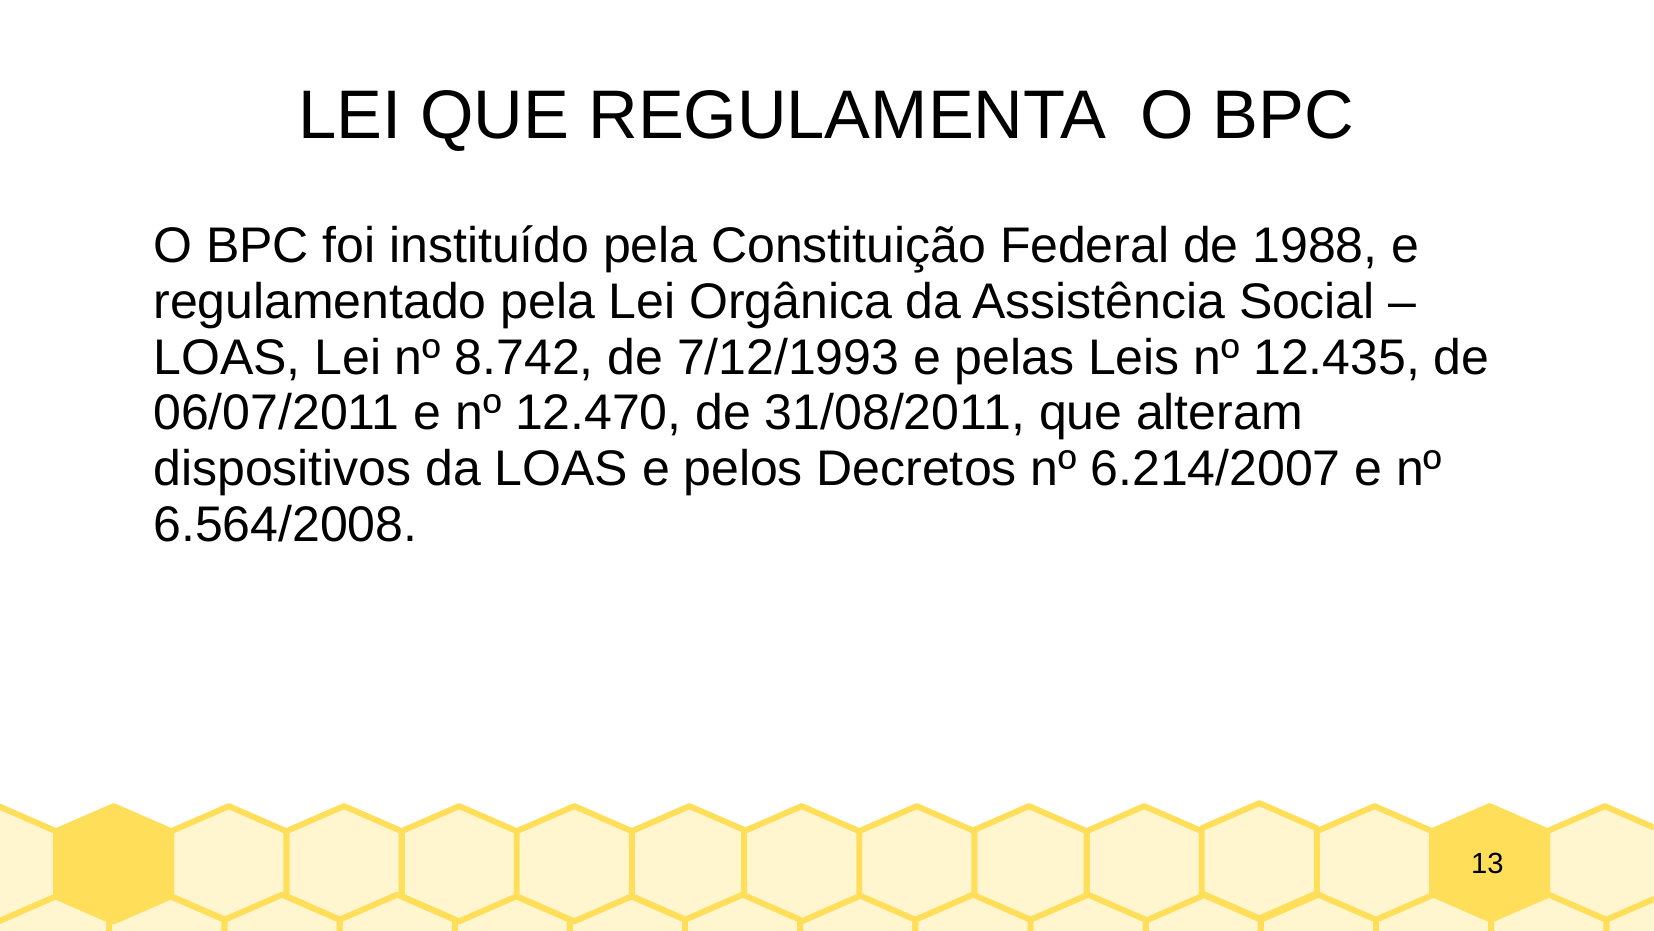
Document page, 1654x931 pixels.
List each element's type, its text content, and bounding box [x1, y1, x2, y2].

list O BPC foi instituído pela Constituição Federal de 1988, e regulamentado pela Lei Orgânica da Assistência Social – LOAS, Lei nº 8.742, de 7/12/1993 e pelas Leis nº 12.435, de 06/07/2011 e nº 12.470, de 31/08/2011, que alteram dispositivos da LOAS e pelos Decretos nº 6.214/2007 e nº 6.564/2008. [82, 217, 1571, 758]
title LEI QUE REGULAMENTA O BPC [82, 37, 1571, 193]
